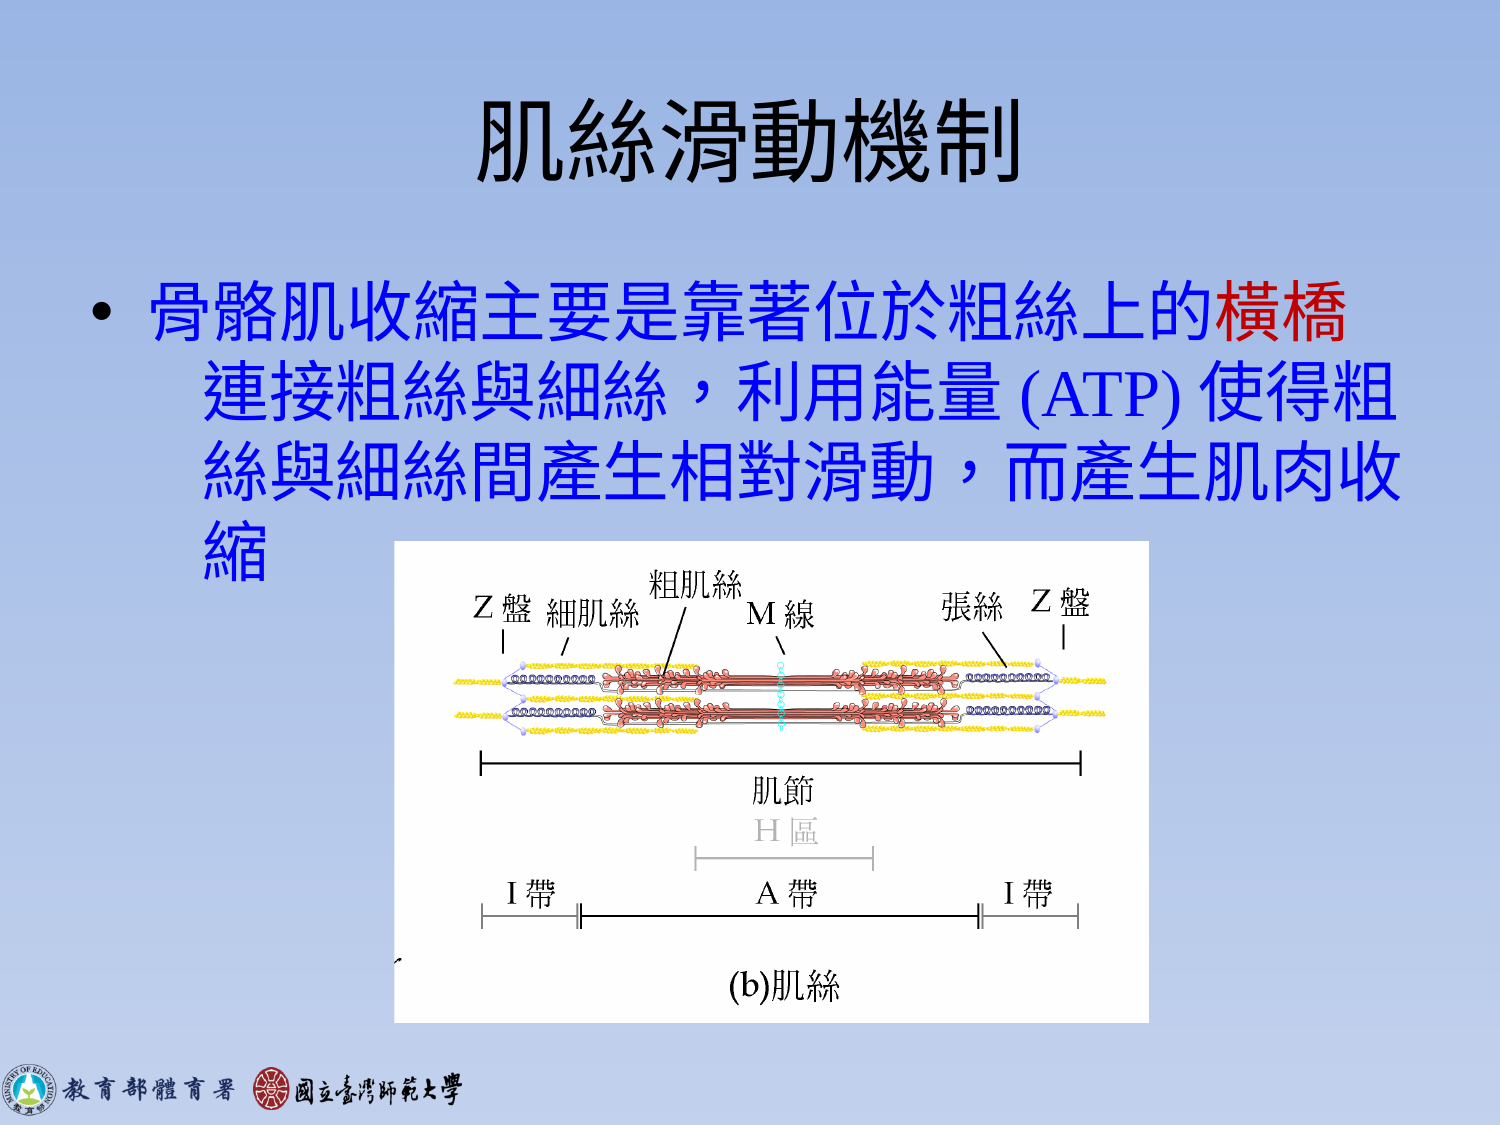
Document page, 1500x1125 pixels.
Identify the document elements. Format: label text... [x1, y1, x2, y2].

list 骨骼肌收縮主要是靠著位於粗絲上的橫橋連接粗絲與細絲，利用能量(ATP)使得粗絲與細絲間產生相對滑動，而產生肌肉收縮 [75, 262, 1426, 1005]
title 肌絲滑動機制 [75, 45, 1426, 233]
picture [394, 541, 1149, 1023]
